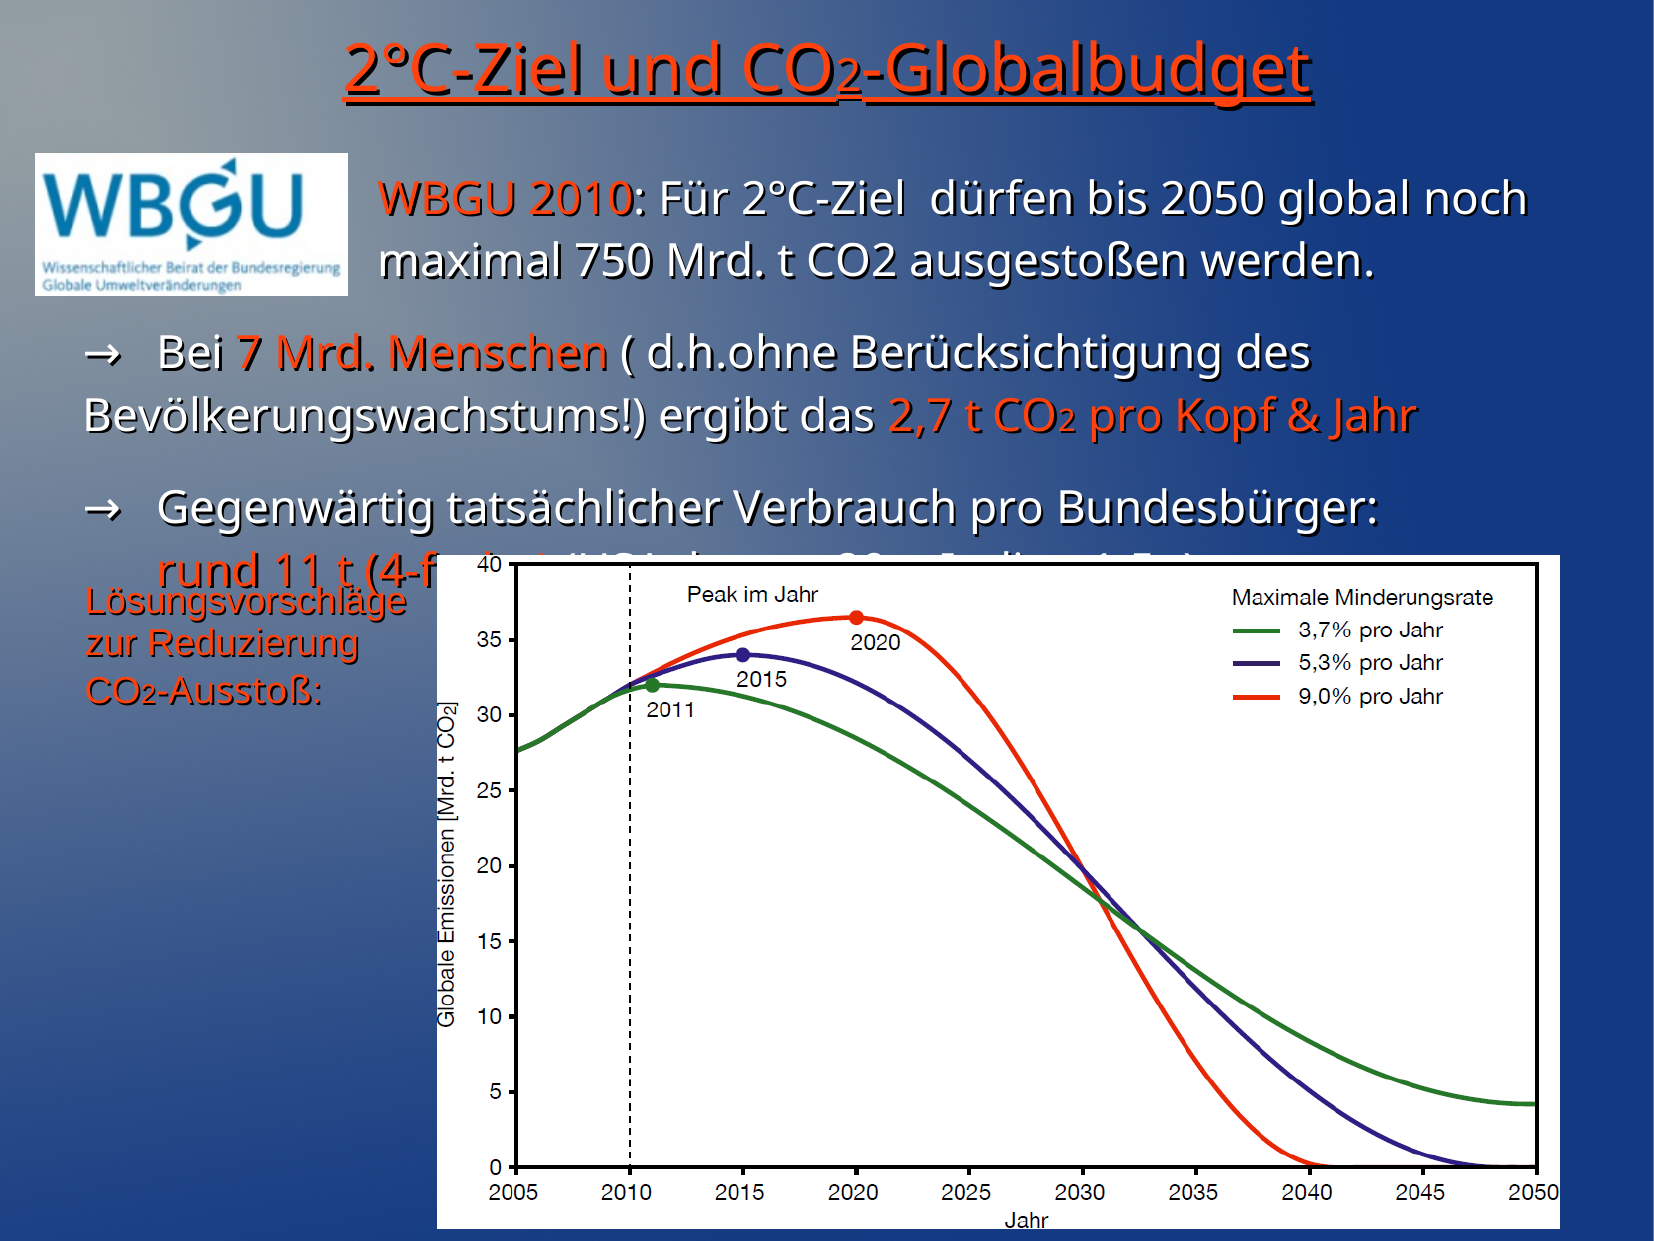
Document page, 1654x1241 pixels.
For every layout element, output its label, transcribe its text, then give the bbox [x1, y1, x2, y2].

title 2°C-Ziel und CO2-Globalbudget [82, 13, 1571, 119]
picture [0, 0, 1654, 1241]
list WBGU 2010: Für 2°C-Ziel dürfen bis 2050 global noch maximal 750 Mrd. t CO2 ausgestoßen werden. → Bei 7 Mrd. Menschen ( d.h.ohne Berücksichtigung des Bevölkerungswachstums!) ergibt das 2,7 t CO2 pro Kopf & Jahr → Gegenwärtig tatsächlicher Verbrauch pro Bundesbürger: rund 11 t (4-fache) (USA: knapp 20 t, Indien 1,5 t) [82, 165, 1571, 604]
text_box Lösungsvorschläge zur Reduzierung CO2-Ausstoß: [13, 579, 447, 707]
